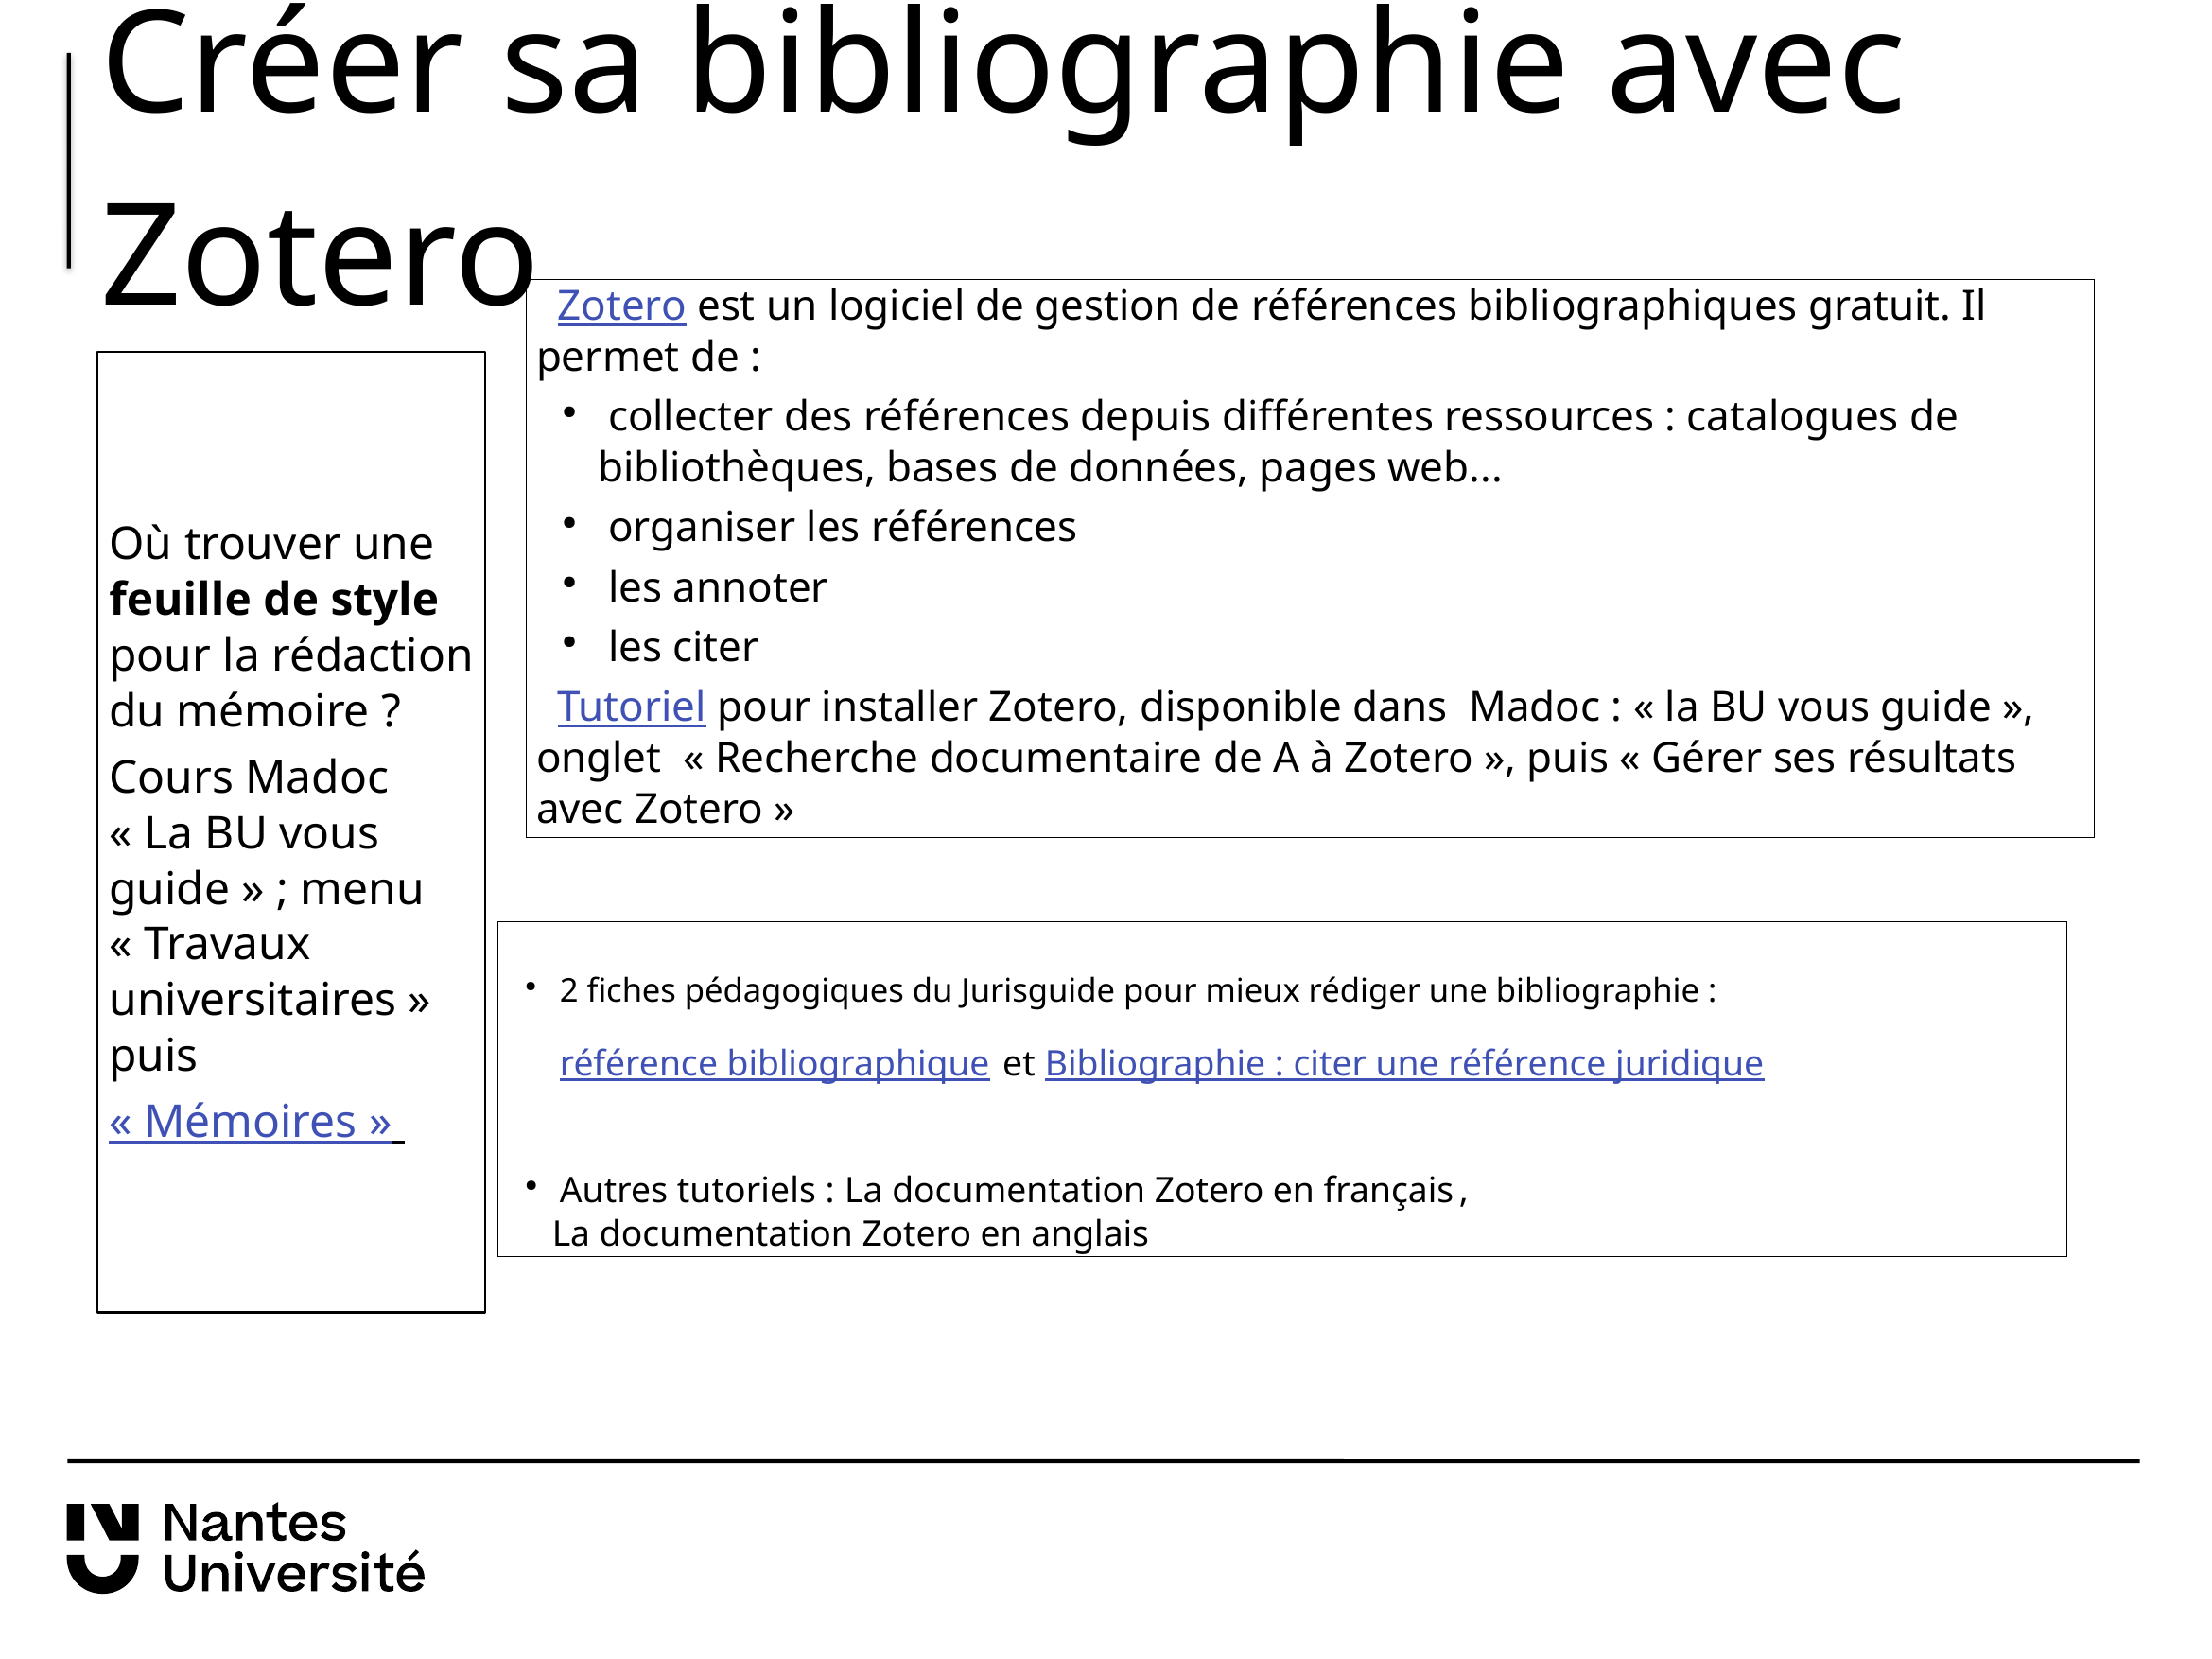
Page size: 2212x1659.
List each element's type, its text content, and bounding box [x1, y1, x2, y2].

text_box Où trouver une feuille de style pour la rédaction du mémoire ? Cours Madoc « La BU vous guide » ; menu « Travaux universitaires » puis « Mémoires » [97, 351, 485, 1313]
title Créer sa bibliographie avec Zotero [100, 0, 2212, 312]
list 2 fiches pédagogiques du Jurisguide pour mieux rédiger une bibliographie : référence bibliographique et Bibliographie : citer une référence juridique Autres tutoriels : La documentation Zotero en français, La documentation Zotero en anglais [497, 921, 2067, 1257]
list Zotero est un logiciel de gestion de références bibliographiques gratuit. Il permet de : collecter des références depuis différentes ressources : catalogues de bibliothèques, bases de données, pages web... organiser les références les annoter les citer Tutoriel pour installer Zotero, disponible dans Madoc : « la BU vous guide », onglet « Recherche documentaire de A à Zotero », puis « Gérer ses résultats avec Zotero » [526, 279, 2095, 838]
